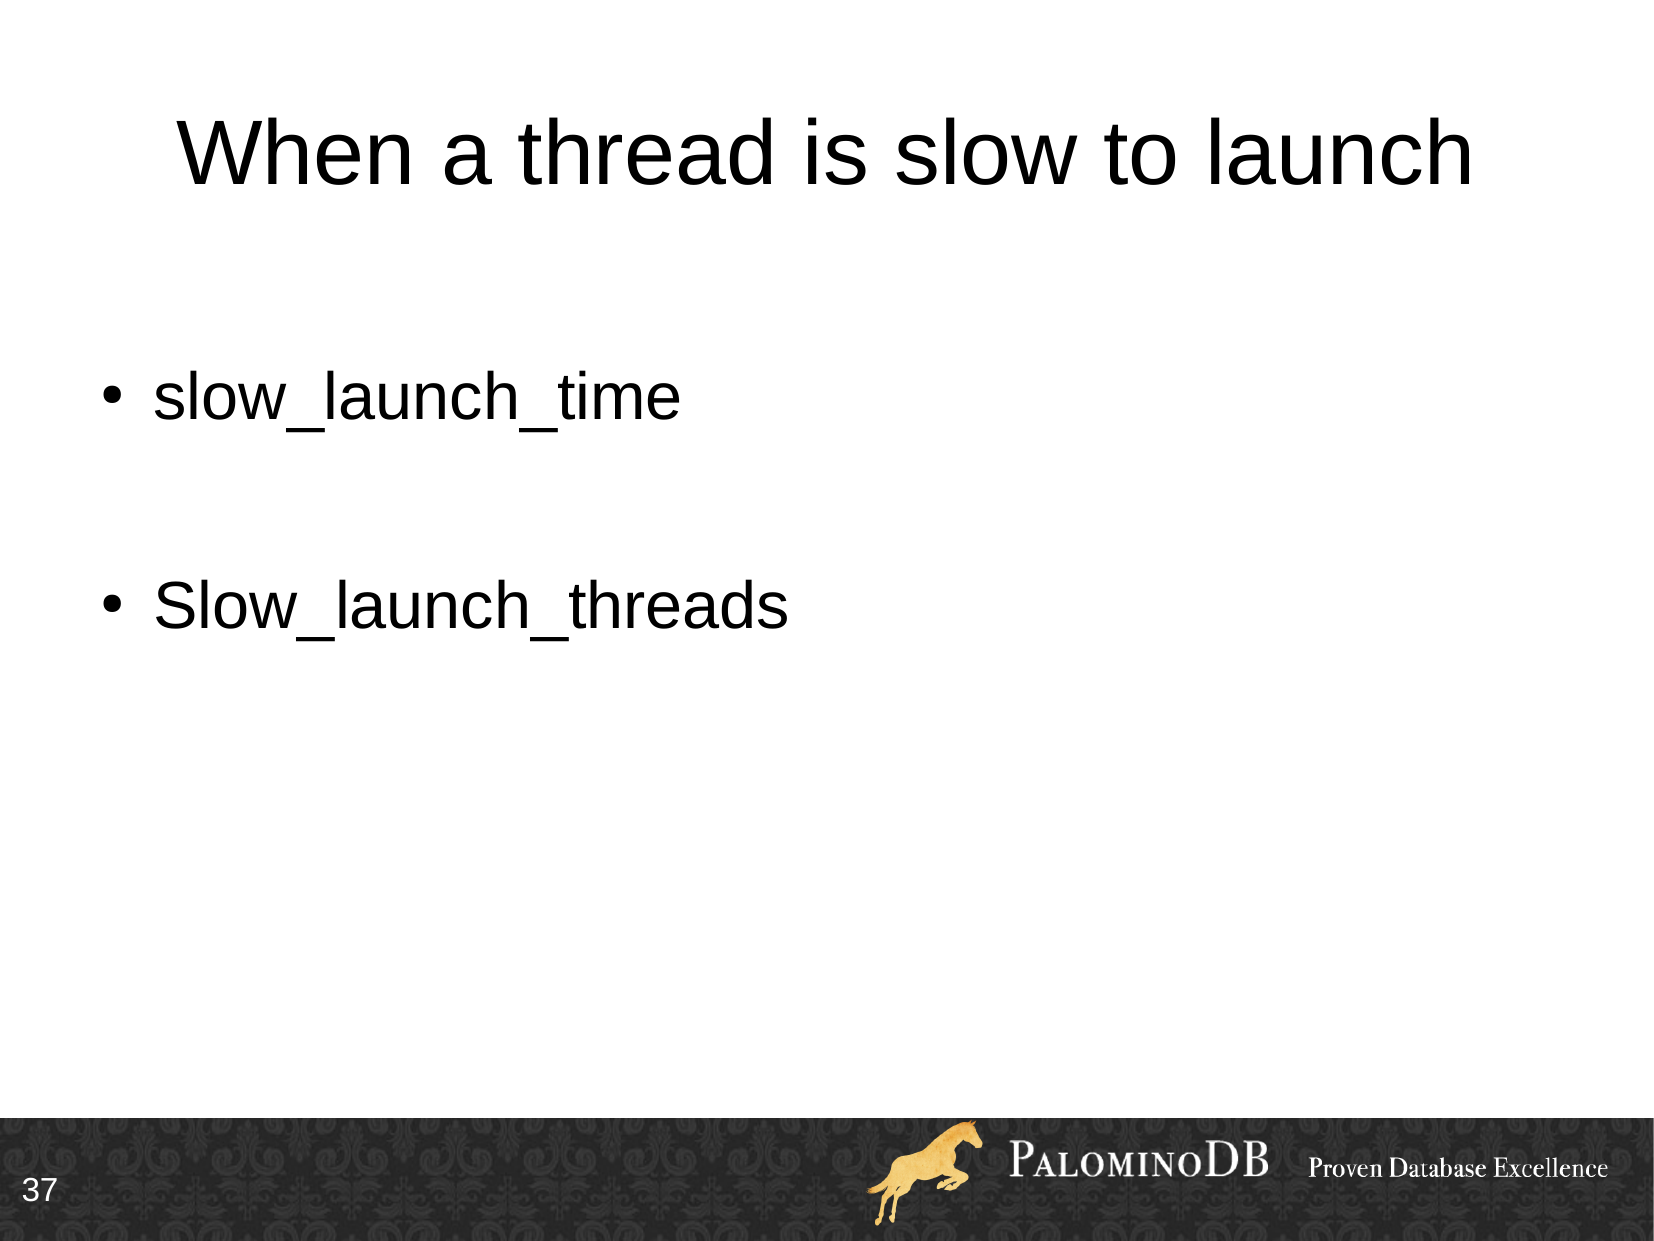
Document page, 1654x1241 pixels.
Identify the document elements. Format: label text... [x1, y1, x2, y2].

picture [0, 1109, 1654, 1241]
title When a thread is slow to launch [82, 49, 1571, 254]
list slow_launch_time Slow_launch_threads [82, 254, 1571, 1074]
